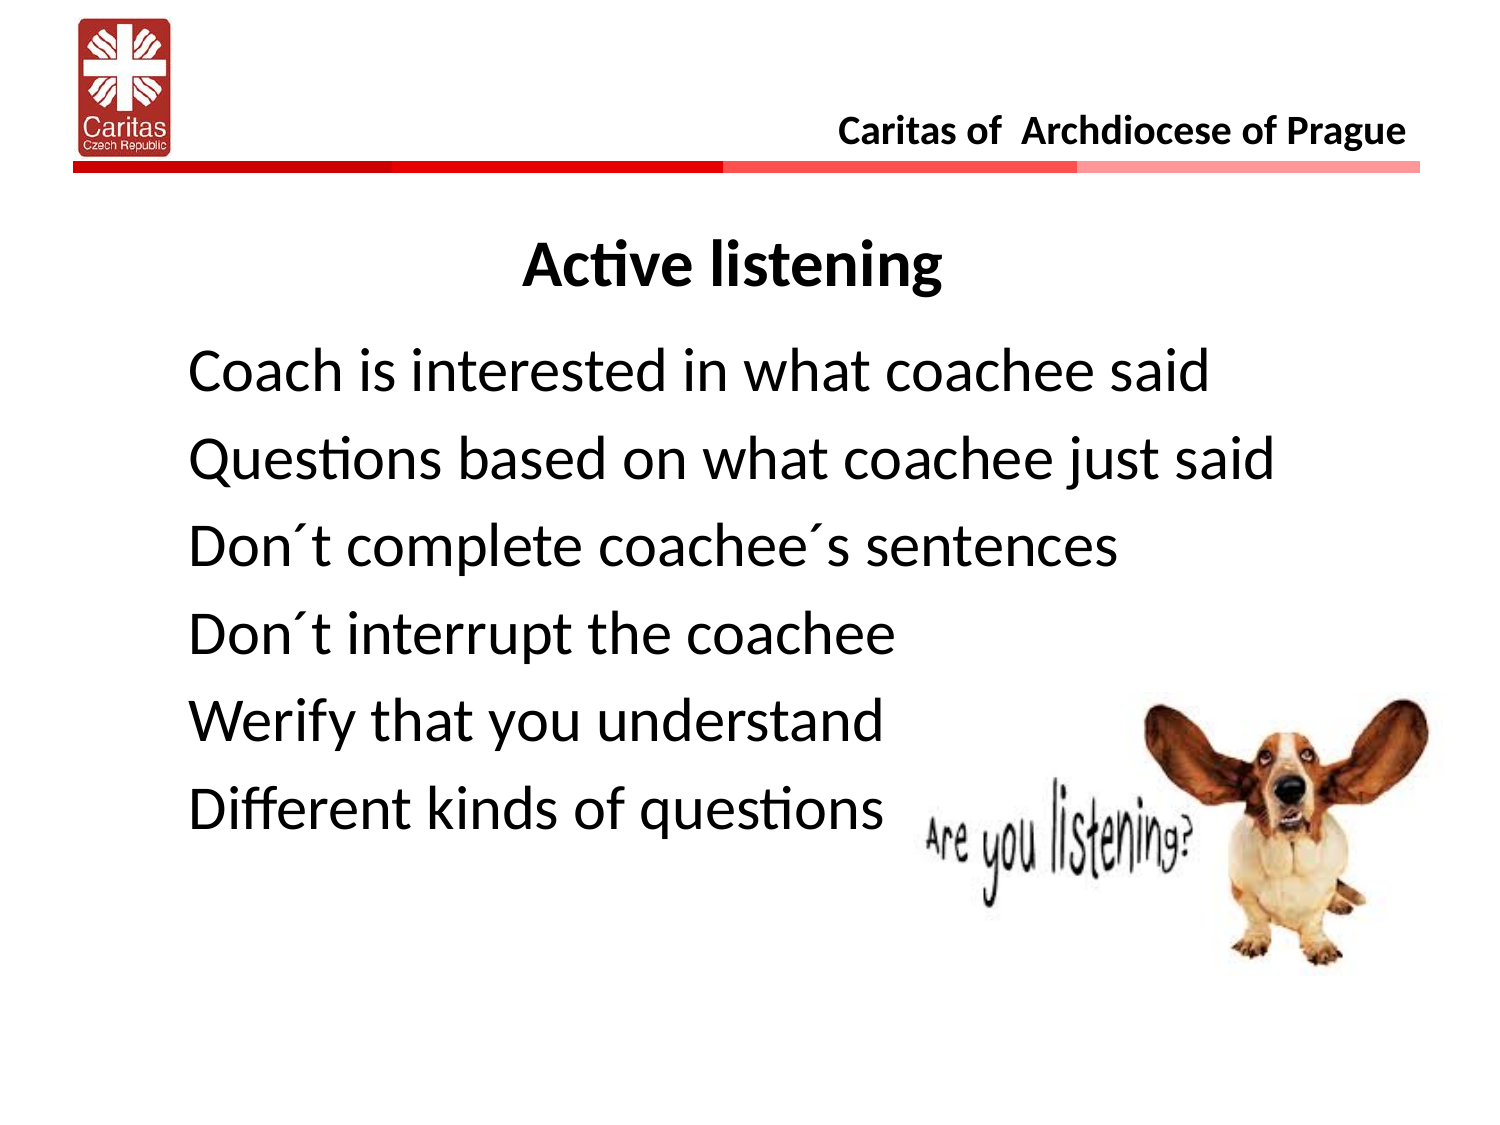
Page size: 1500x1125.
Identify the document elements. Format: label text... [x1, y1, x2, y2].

picture [74, 17, 174, 160]
text_box [73, 161, 1420, 173]
picture [900, 692, 1468, 976]
list Active listening Coach is interested in what coachee said Questions based on what coachee just said Don´t complete coachee´s sentences Don´t interrupt the coachee Werify that you understand Different kinds of questions [88, 219, 1343, 1083]
title Caritas of Archdiocese of Prague [253, 88, 1459, 191]
